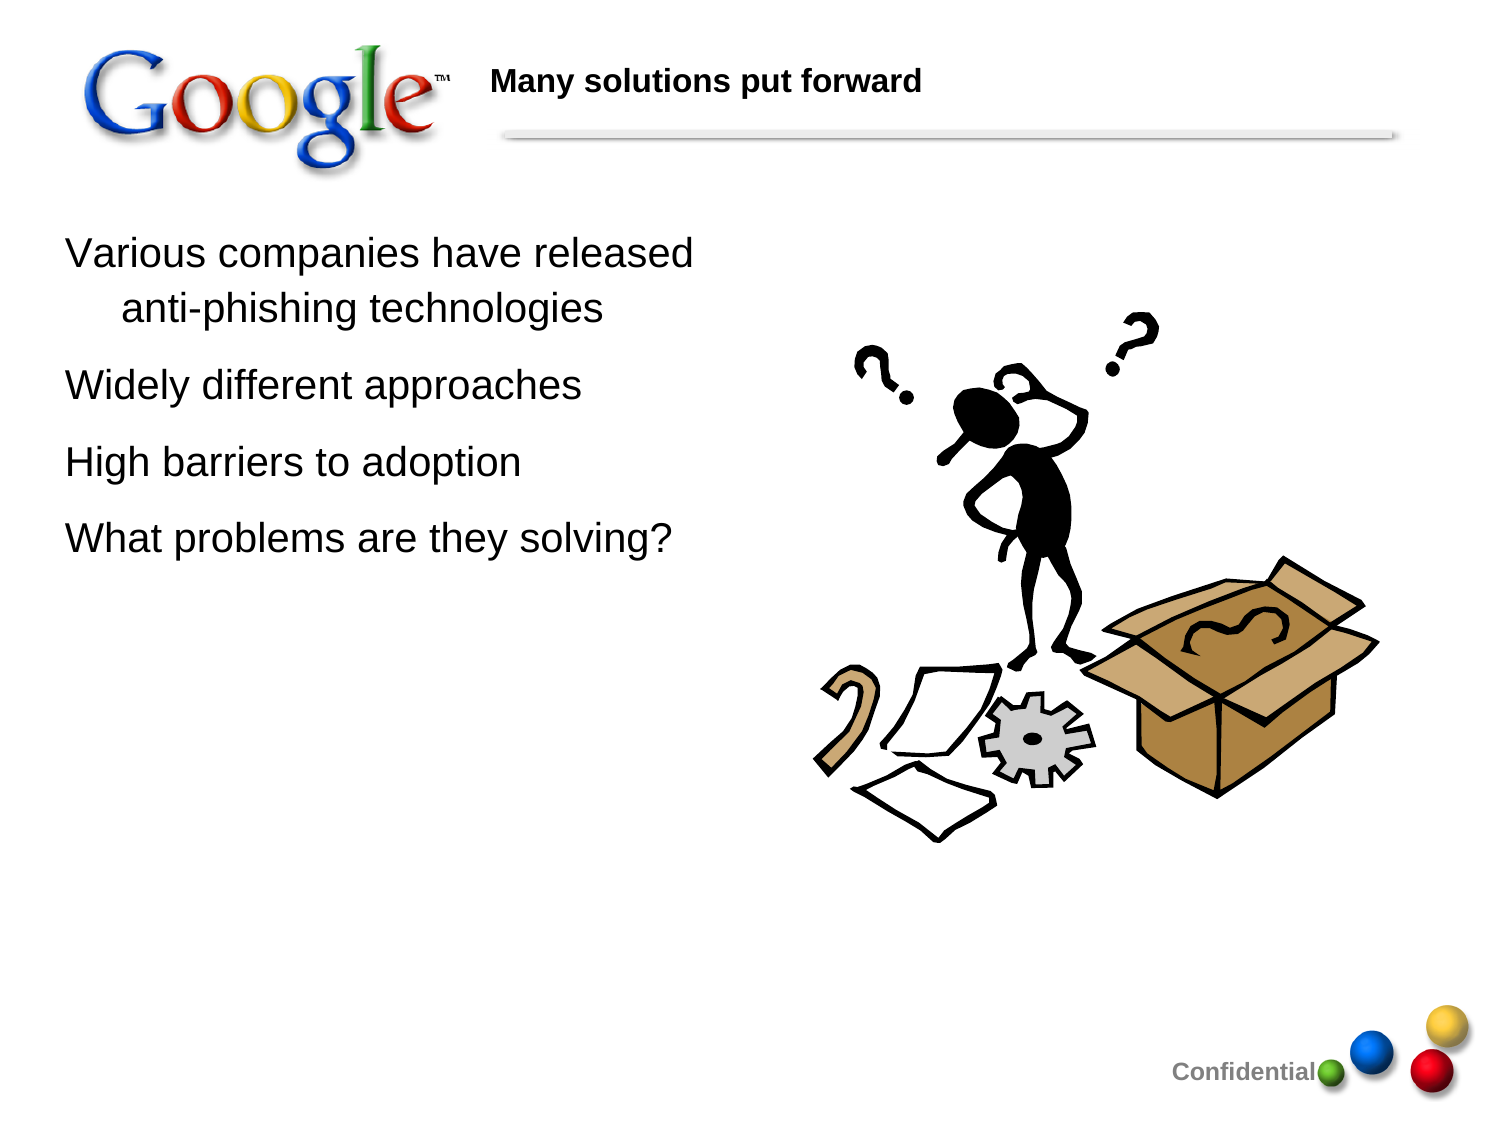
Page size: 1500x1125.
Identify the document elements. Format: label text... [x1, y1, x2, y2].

title Many solutions put forward [474, 37, 1450, 126]
picture [812, 312, 1380, 843]
list Various companies have released anti-phishing technologies Widely different approaches High barriers to adoption What problems are they solving? [50, 212, 788, 813]
